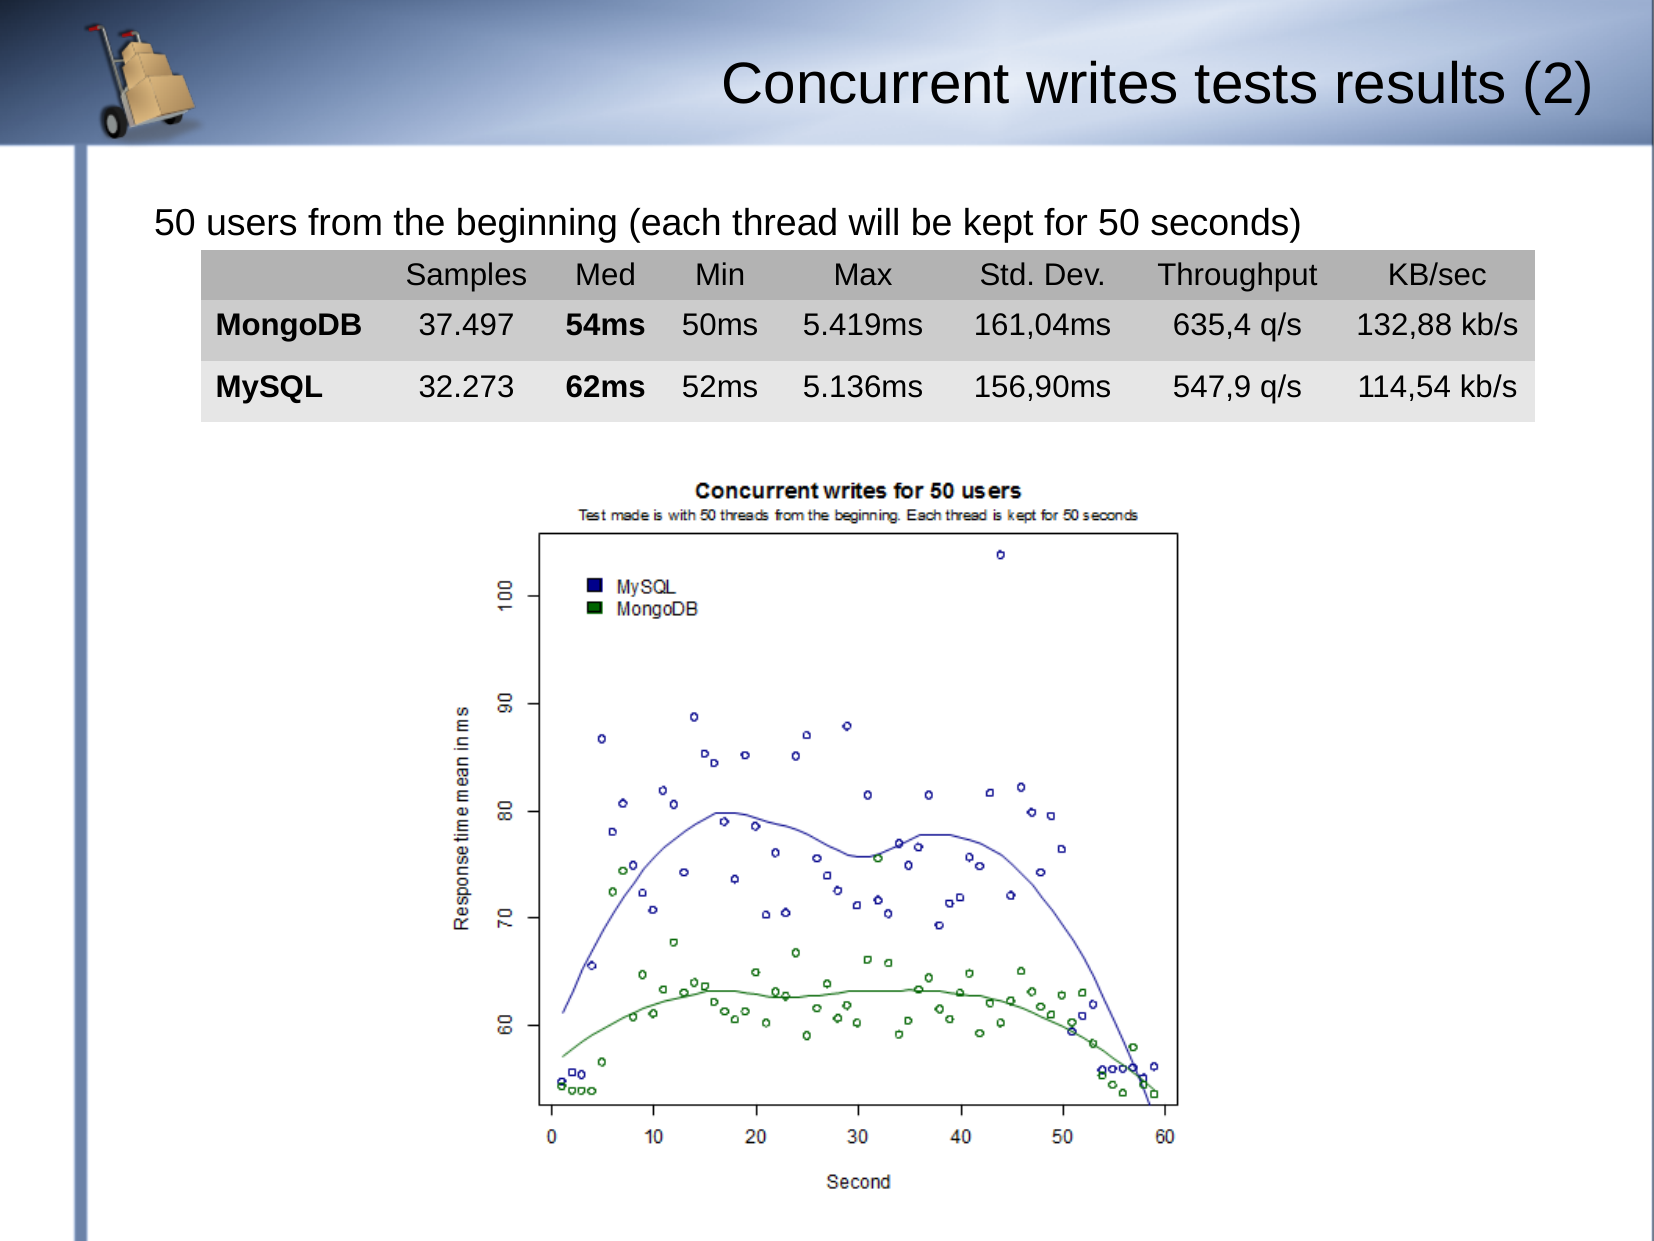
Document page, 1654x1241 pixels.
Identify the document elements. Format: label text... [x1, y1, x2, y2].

table_cell 37.497 [386, 300, 547, 361]
table_header Throughput [1136, 250, 1340, 300]
table_header Std. Dev. [950, 250, 1136, 300]
picture [0, 0, 1654, 1241]
table_cell 161,04ms [950, 300, 1136, 361]
table_header Max [776, 250, 950, 300]
table_header KB/sec [1340, 250, 1535, 300]
table_cell 62ms [547, 361, 664, 422]
table_cell 52ms [664, 361, 776, 422]
table_header Samples [386, 250, 547, 300]
table_cell 547,9 q/s [1136, 361, 1340, 422]
table_cell 156,90ms [950, 361, 1136, 422]
table_cell 54ms [547, 300, 664, 361]
table_header Med [547, 250, 664, 300]
table_cell 114,54 kb/s [1340, 361, 1535, 422]
table_cell 32.273 [386, 361, 547, 422]
title Concurrent writes tests results (2) [213, 49, 1596, 118]
list 50 users from the beginning (each thread will be kept for 50 seconds) [154, 180, 1596, 1146]
table_cell MongoDB [201, 300, 386, 361]
table_cell 5.136ms [776, 361, 950, 422]
table_header [201, 250, 386, 300]
table_cell 635,4 q/s [1136, 300, 1340, 361]
table_header Min [664, 250, 776, 300]
table_cell MySQL [201, 361, 386, 422]
table_cell 50ms [664, 300, 776, 361]
table_cell 132,88 kb/s [1340, 300, 1535, 361]
table_cell 5.419ms [776, 300, 950, 361]
